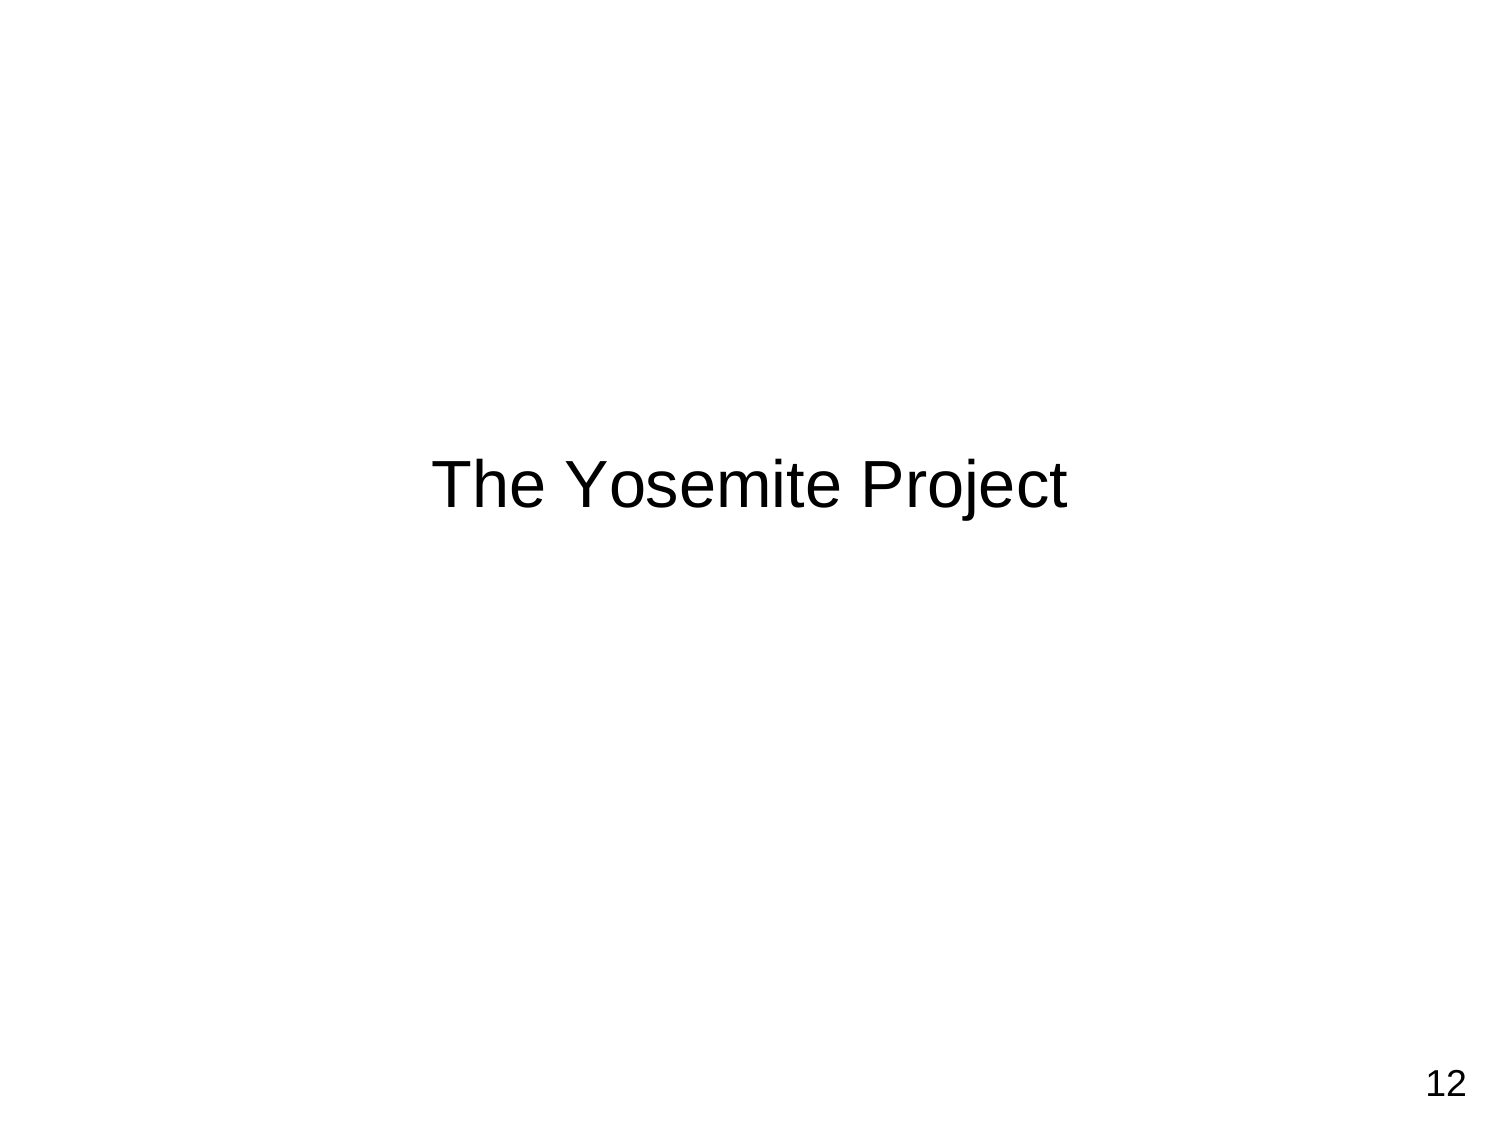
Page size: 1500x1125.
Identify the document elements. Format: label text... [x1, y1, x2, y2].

subtitle The Yosemite Project [75, 44, 1425, 916]
